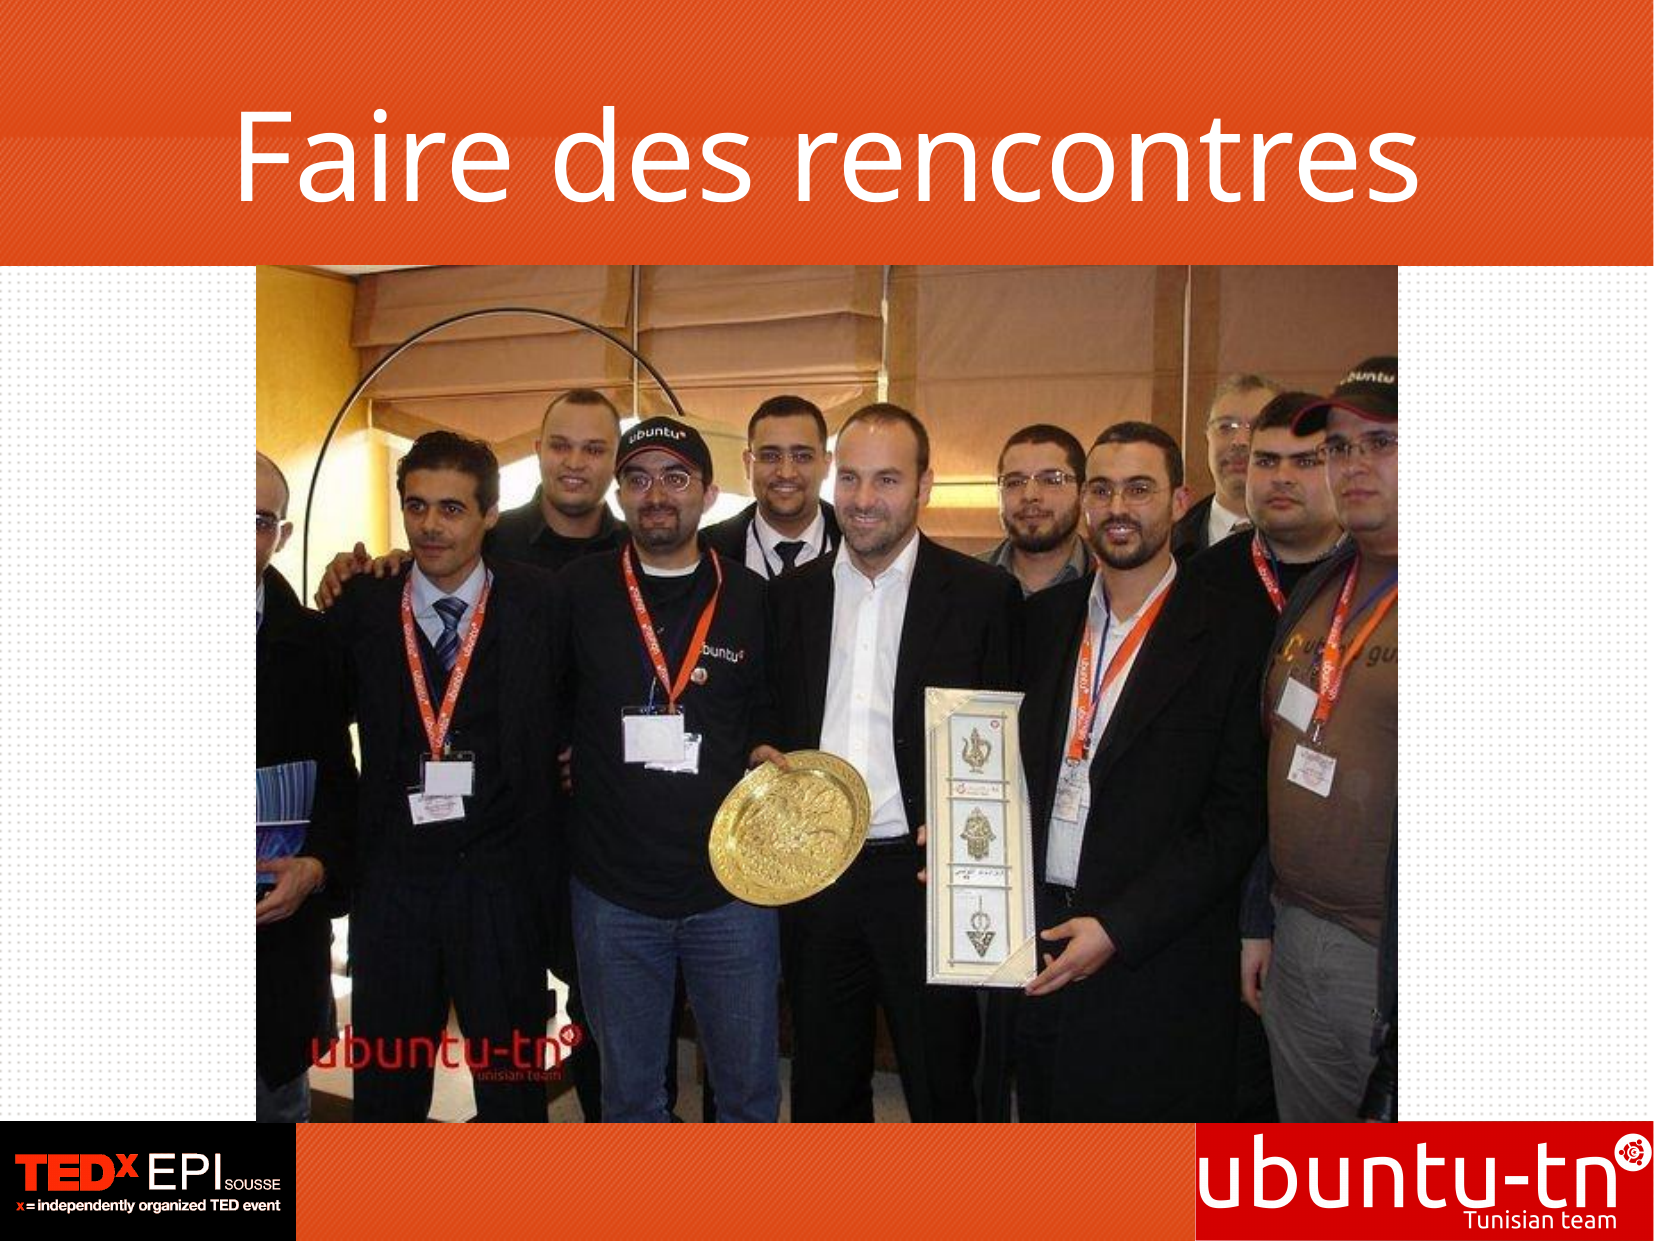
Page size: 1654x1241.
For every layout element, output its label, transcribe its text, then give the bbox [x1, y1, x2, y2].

title Faire des rencontres [82, 49, 1571, 257]
picture [0, 0, 1654, 1241]
